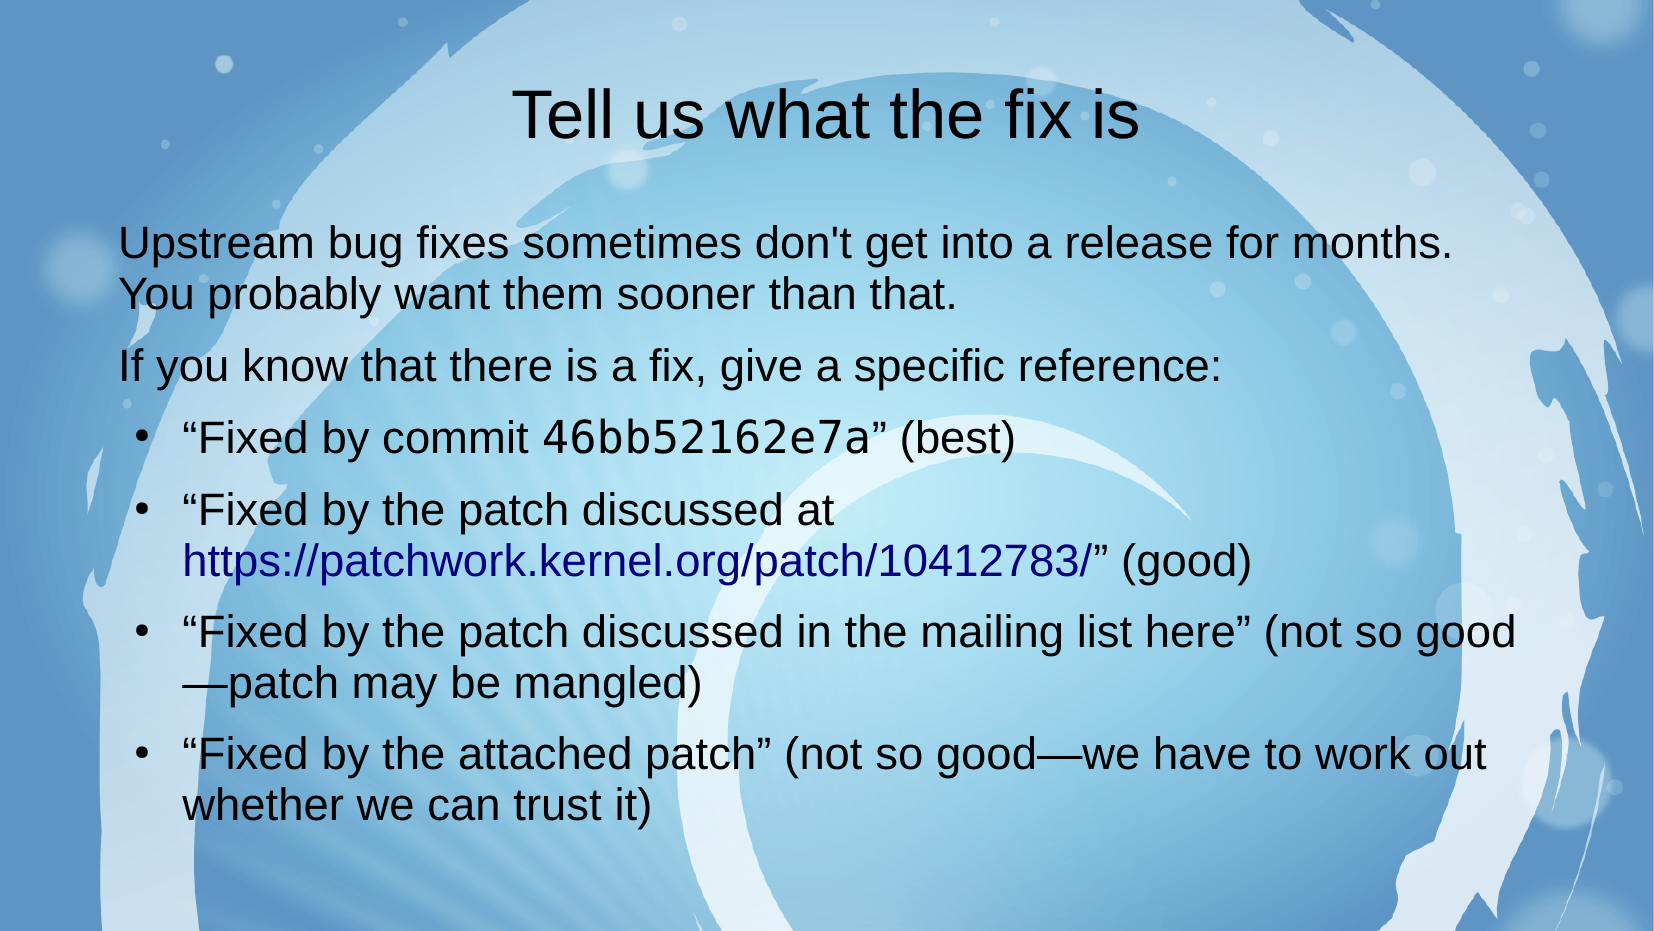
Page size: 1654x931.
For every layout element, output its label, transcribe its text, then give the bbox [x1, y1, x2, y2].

title Tell us what the fix is [118, 37, 1536, 193]
list Upstream bug fixes sometimes don't get into a release for months. You probably want them sooner than that. If you know that there is a fix, give a specific reference: “Fixed by commit 46bb52162e7a” (best) “Fixed by the patch discussed at https://patchwork.kernel.org/patch/10412783/” (good) “Fixed by the patch discussed in the mailing list here” (not so good—patch may be mangled) “Fixed by the attached patch” (not so good—we have to work out whether we can trust it) [118, 217, 1536, 832]
picture [0, 0, 1654, 931]
